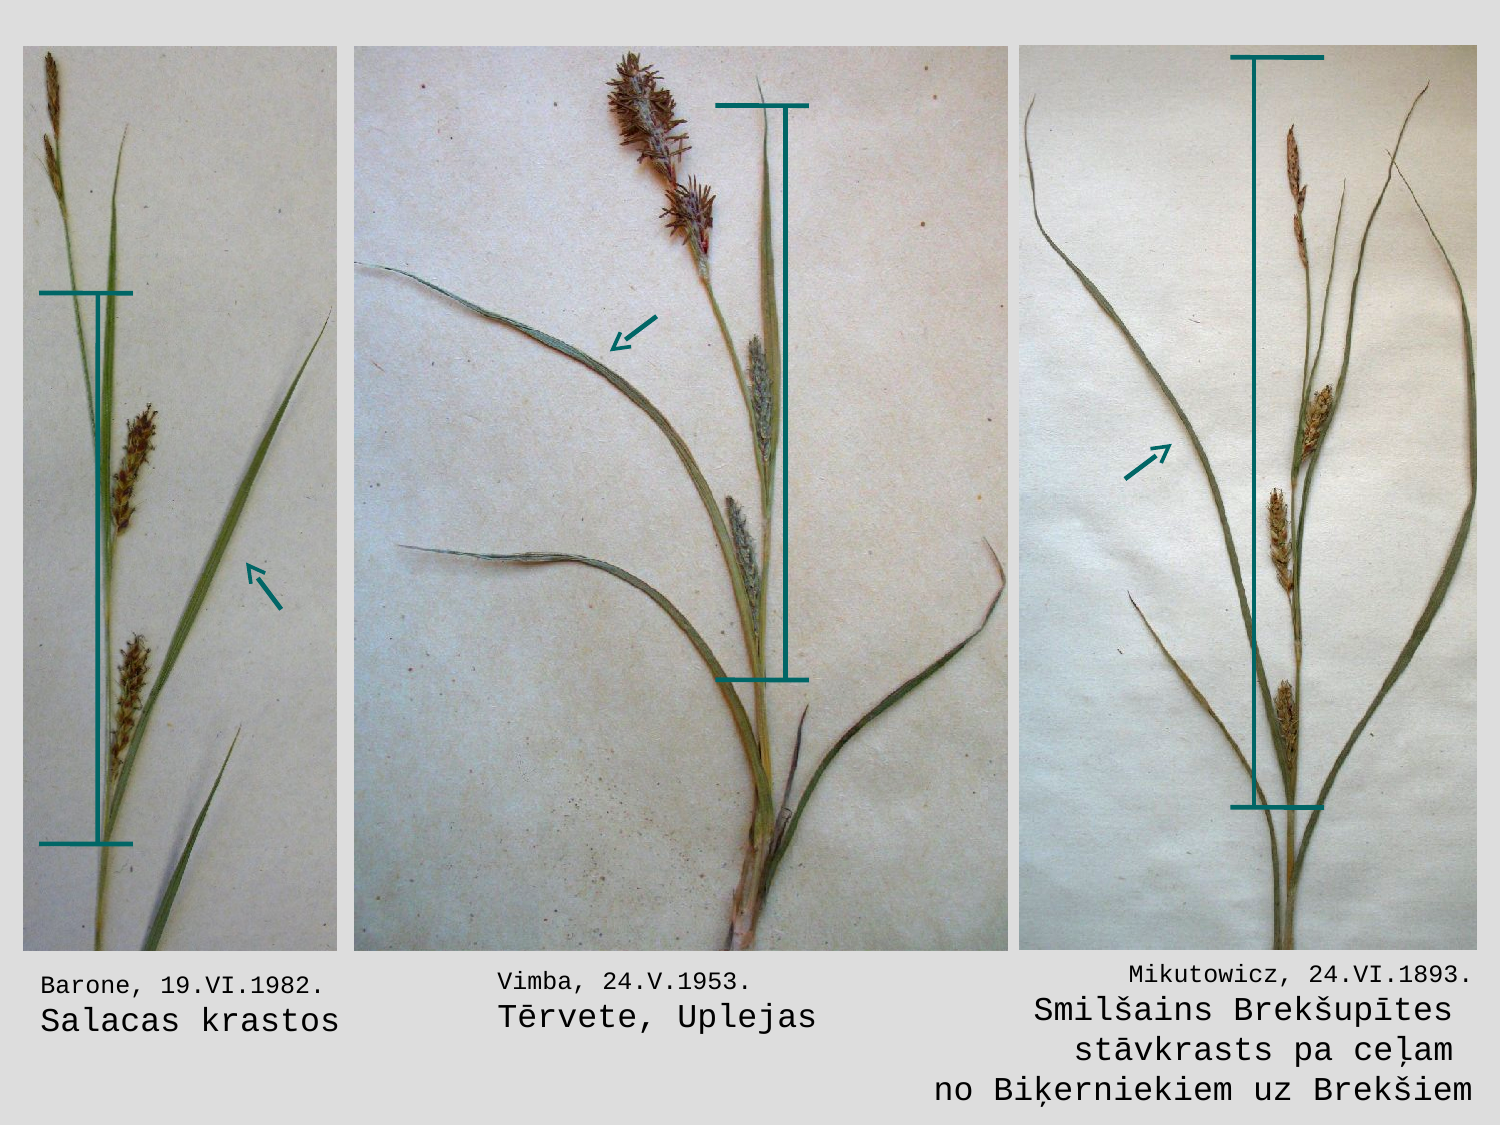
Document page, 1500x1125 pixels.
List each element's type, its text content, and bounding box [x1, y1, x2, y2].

picture [23, 46, 337, 951]
text_box Mikutowicz, 24.VI.1893. Smilšains Brekšupītes stāvkrasts pa ceļam no Biķerniekiem uz Brekšiem [902, 949, 1489, 1115]
text_box Vimba, 24.V.1953. Tērvete, Uplejas [482, 957, 833, 1043]
text_box Barone, 19.VI.1982. Salacas krastos [25, 960, 376, 1047]
picture [1019, 45, 1477, 949]
picture [354, 46, 1008, 951]
